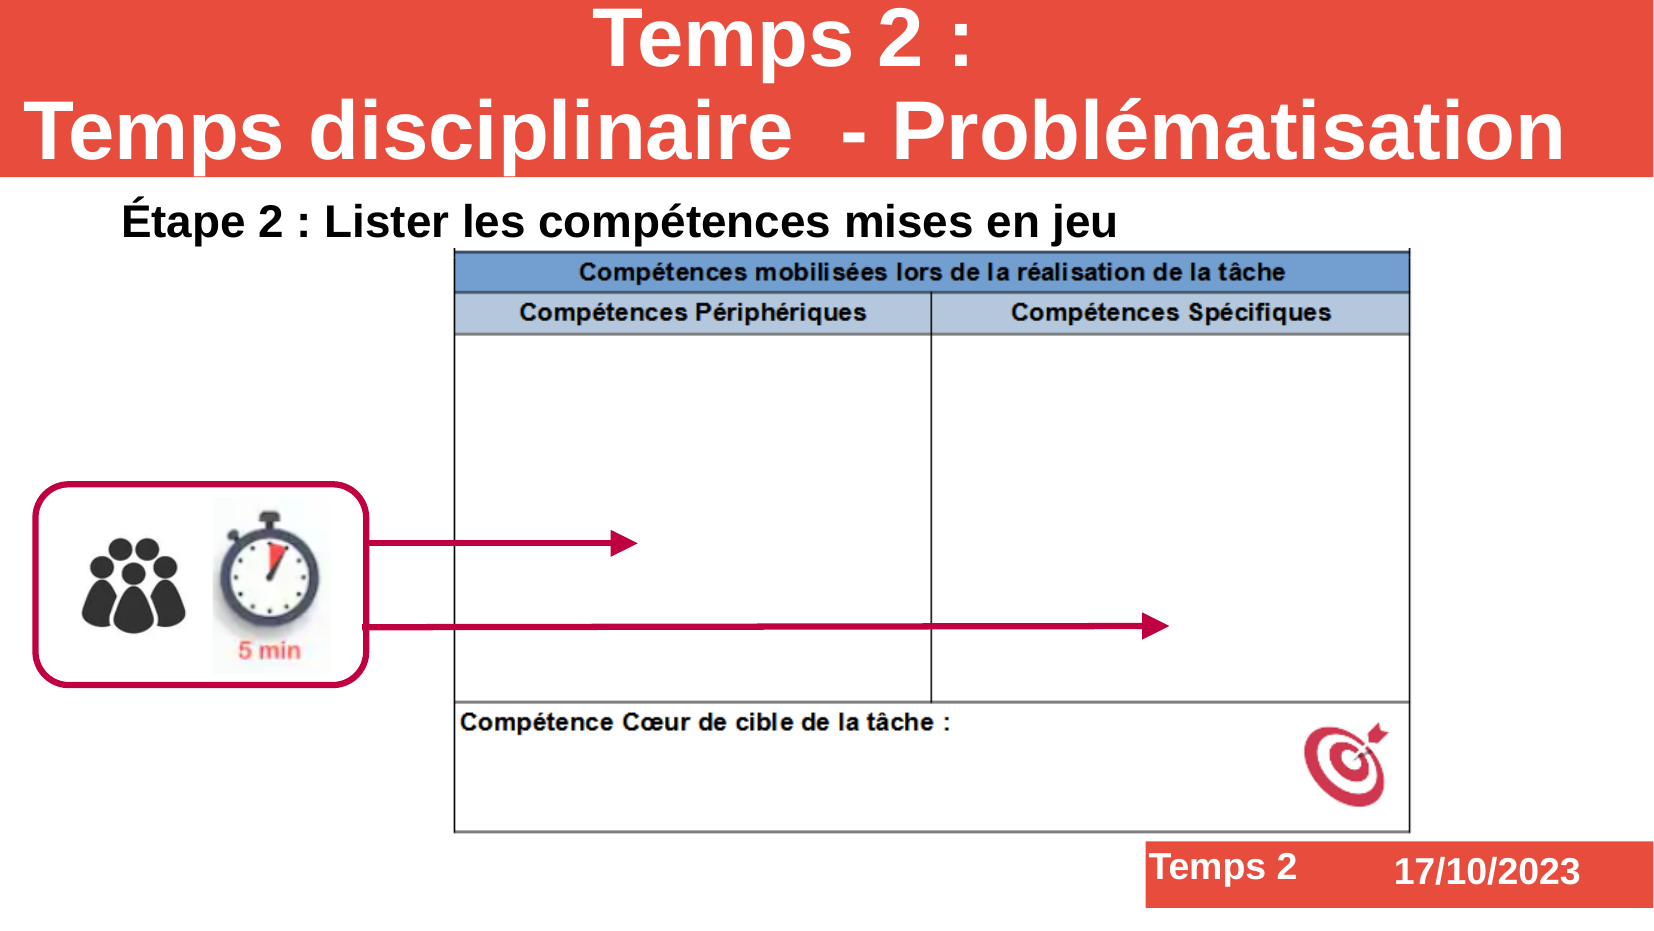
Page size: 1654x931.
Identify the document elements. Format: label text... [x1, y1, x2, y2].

picture [70, 531, 196, 638]
text_box Étape 2 : Lister les compétences mises en jeu [106, 188, 1441, 256]
picture [212, 497, 331, 674]
text_box Temps 2 [1133, 838, 1335, 931]
picture [448, 256, 1418, 839]
title Temps 2 : Temps disciplinaire - Problématisation [23, 66, 1642, 178]
text_box [35, 484, 367, 686]
